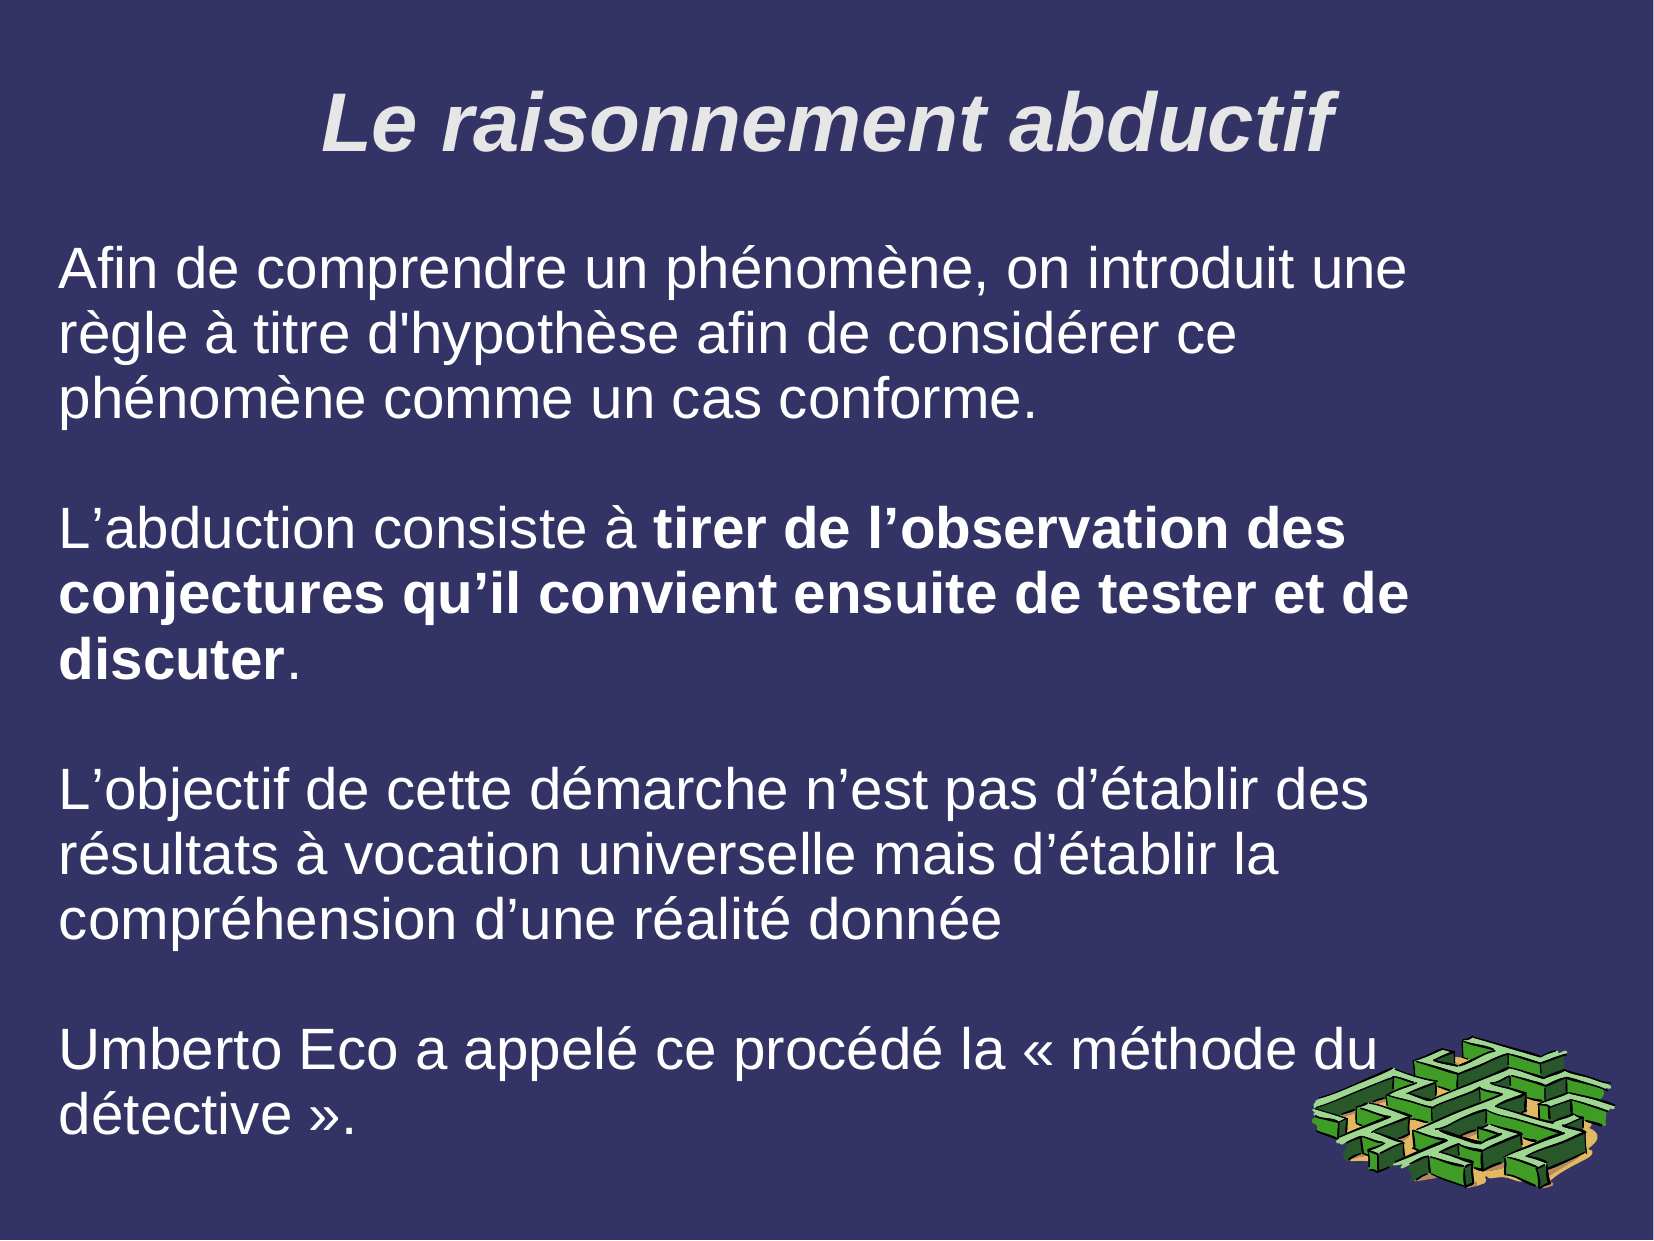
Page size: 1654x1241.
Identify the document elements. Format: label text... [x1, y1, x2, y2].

list Afin de comprendre un phénomène, on introduit une règle à titre d'hypothèse afin de considérer ce phénomène comme un cas conforme. L’abduction consiste à tirer de l’observation des conjectures qu’il convient ensuite de tester et de discuter. L’objectif de cette démarche n’est pas d’établir des résultats à vocation universelle mais d’établir la compréhension d’une réalité donnée Umberto Eco a appelé ce procédé la « méthode du détective ». [59, 236, 1506, 1149]
title Le raisonnement abductif [121, 19, 1534, 227]
